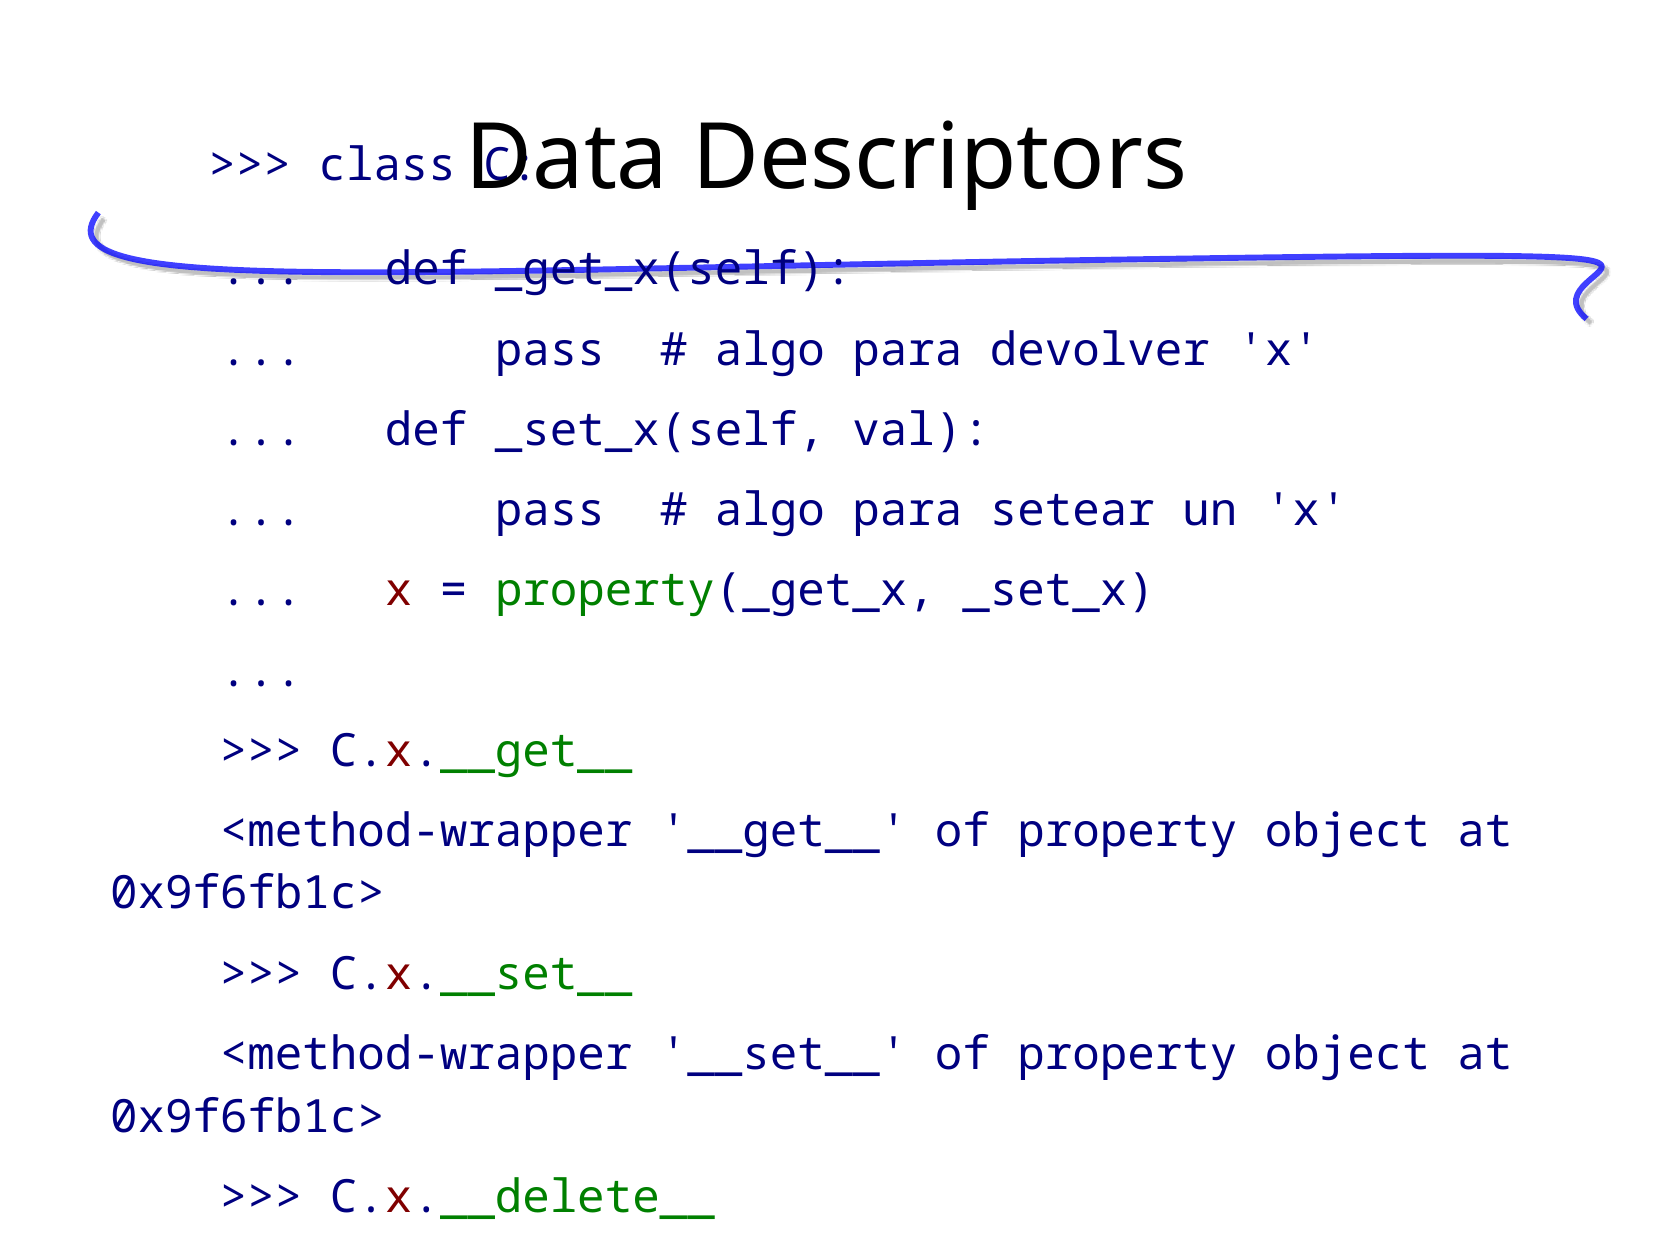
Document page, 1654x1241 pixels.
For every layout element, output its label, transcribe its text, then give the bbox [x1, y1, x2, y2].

title Data Descriptors [82, 49, 1571, 257]
subtitle >>> class C: ... def _get_x(self): ... pass # algo para devolver 'x' ... def _set_x(self, val): ... pass # algo para setear un 'x' ... x = property(_get_x, _set_x) ... >>> C.x.__get__ <method-wrapper '__get__' of property object at 0x9f6fb1c> >>> C.x.__set__ <method-wrapper '__set__' of property object at 0x9f6fb1c> >>> C.x.__delete__ <method-wrapper '__delete__' of property object at 0x9f6fb1c> [109, 303, 1619, 1198]
